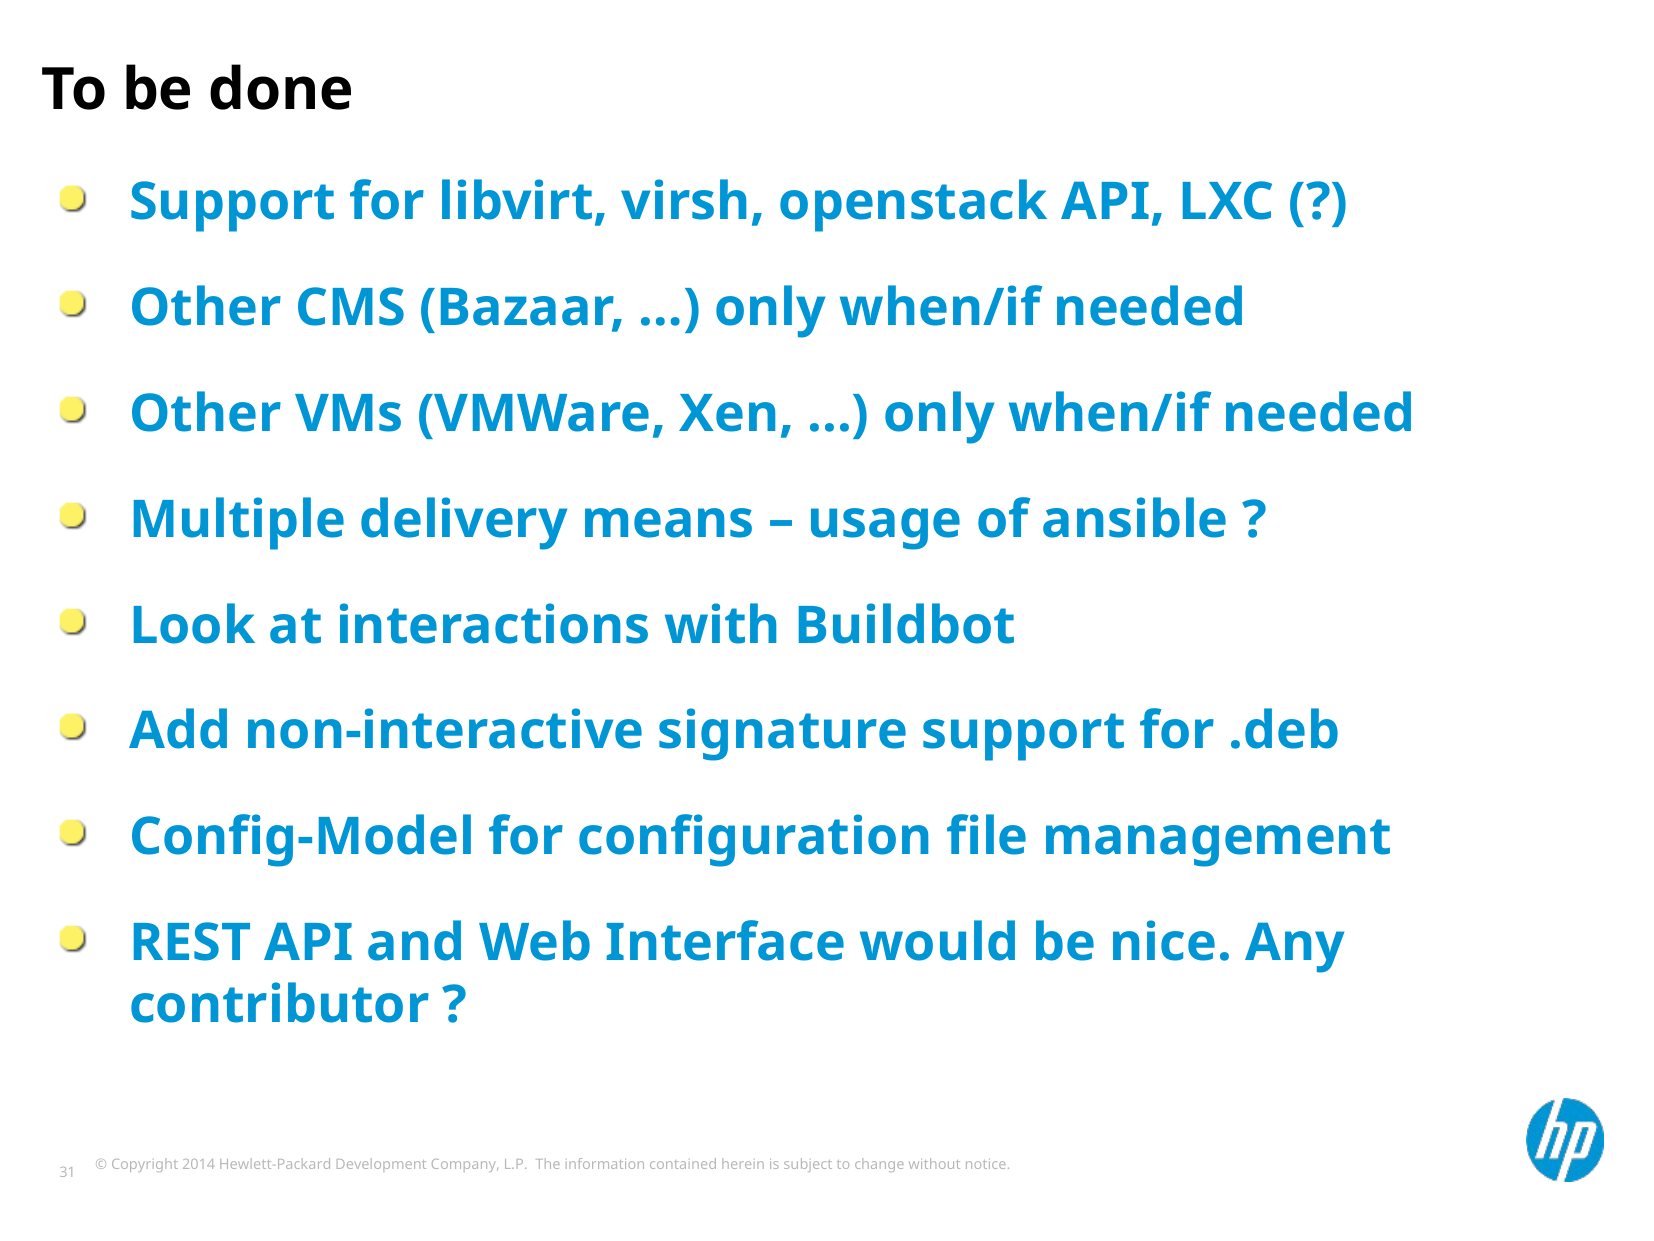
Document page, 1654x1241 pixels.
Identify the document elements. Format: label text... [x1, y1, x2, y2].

picture [1568, 1098, 1604, 1132]
picture [1526, 1122, 1597, 1182]
picture [1526, 1098, 1568, 1159]
title To be done [41, 8, 955, 171]
picture [1573, 1148, 1604, 1182]
list Support for libvirt, virsh, openstack API, LXC (?) Other CMS (Bazaar, …) only when/if needed Other VMs (VMWare, Xen, ...) only when/if needed Multiple delivery means – usage of ansible ? Look at interactions with Buildbot Add non-interactive signature support for .deb Config-Model for configuration file management REST API and Web Interface would be nice. Any contributor ? [46, 167, 1654, 997]
